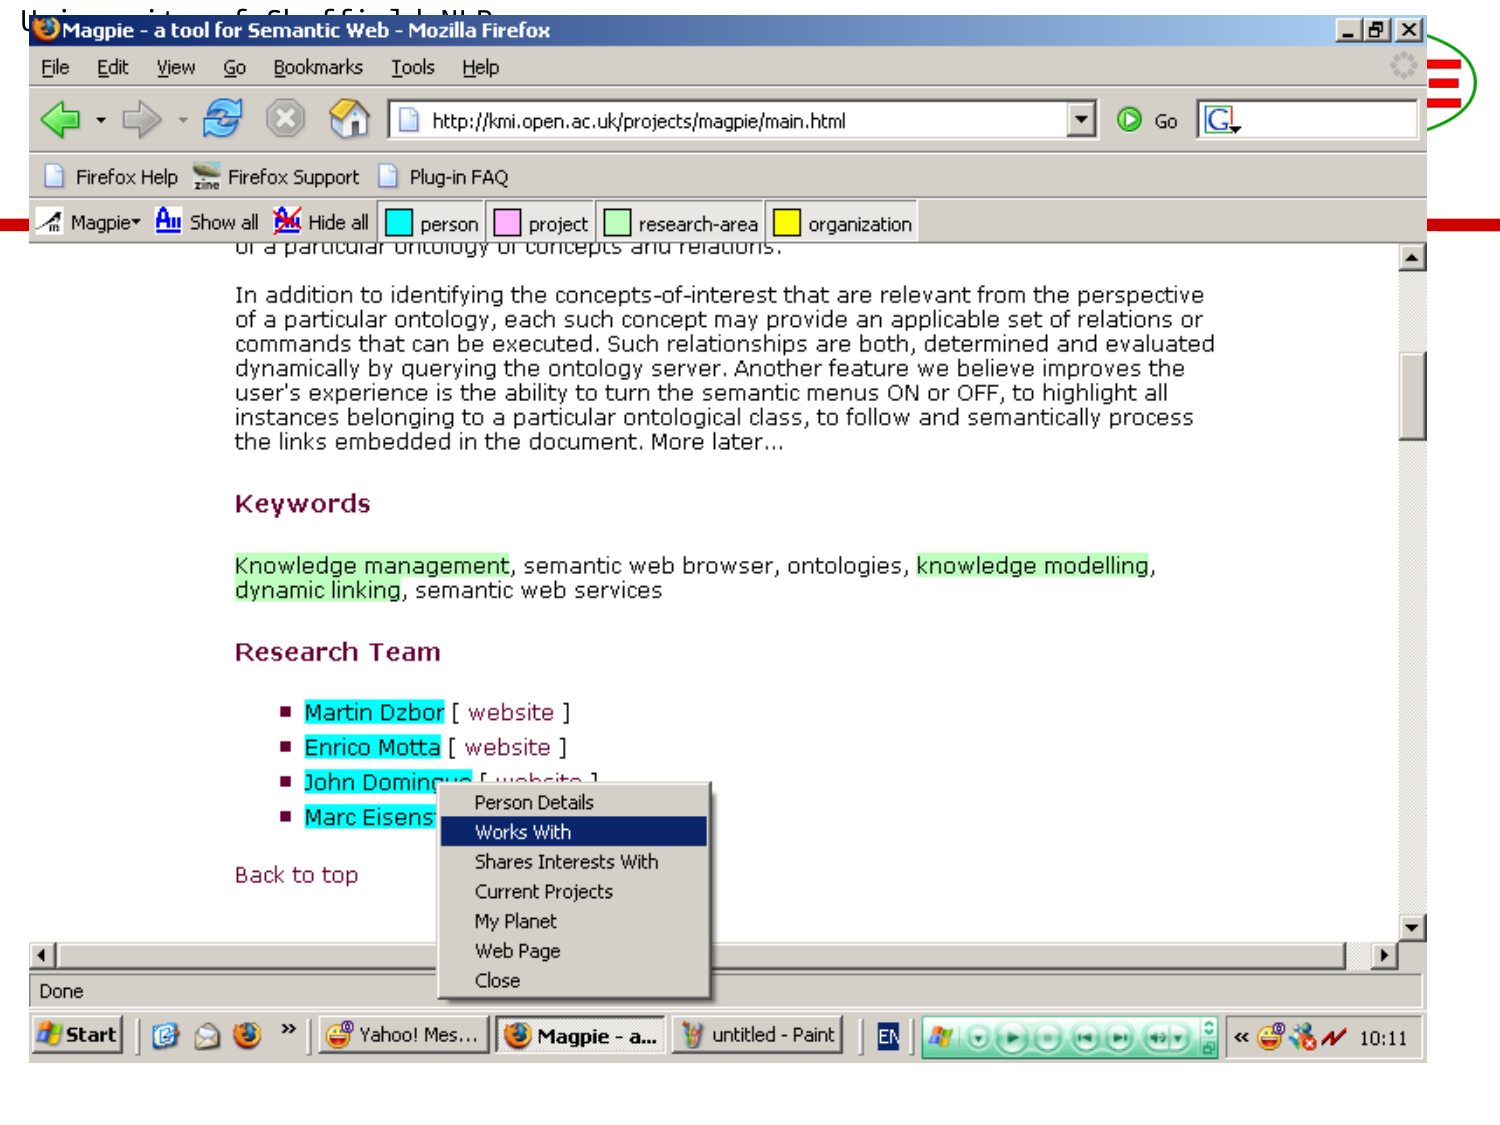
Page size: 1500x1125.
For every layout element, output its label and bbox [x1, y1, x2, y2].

picture [29, 15, 1477, 1063]
